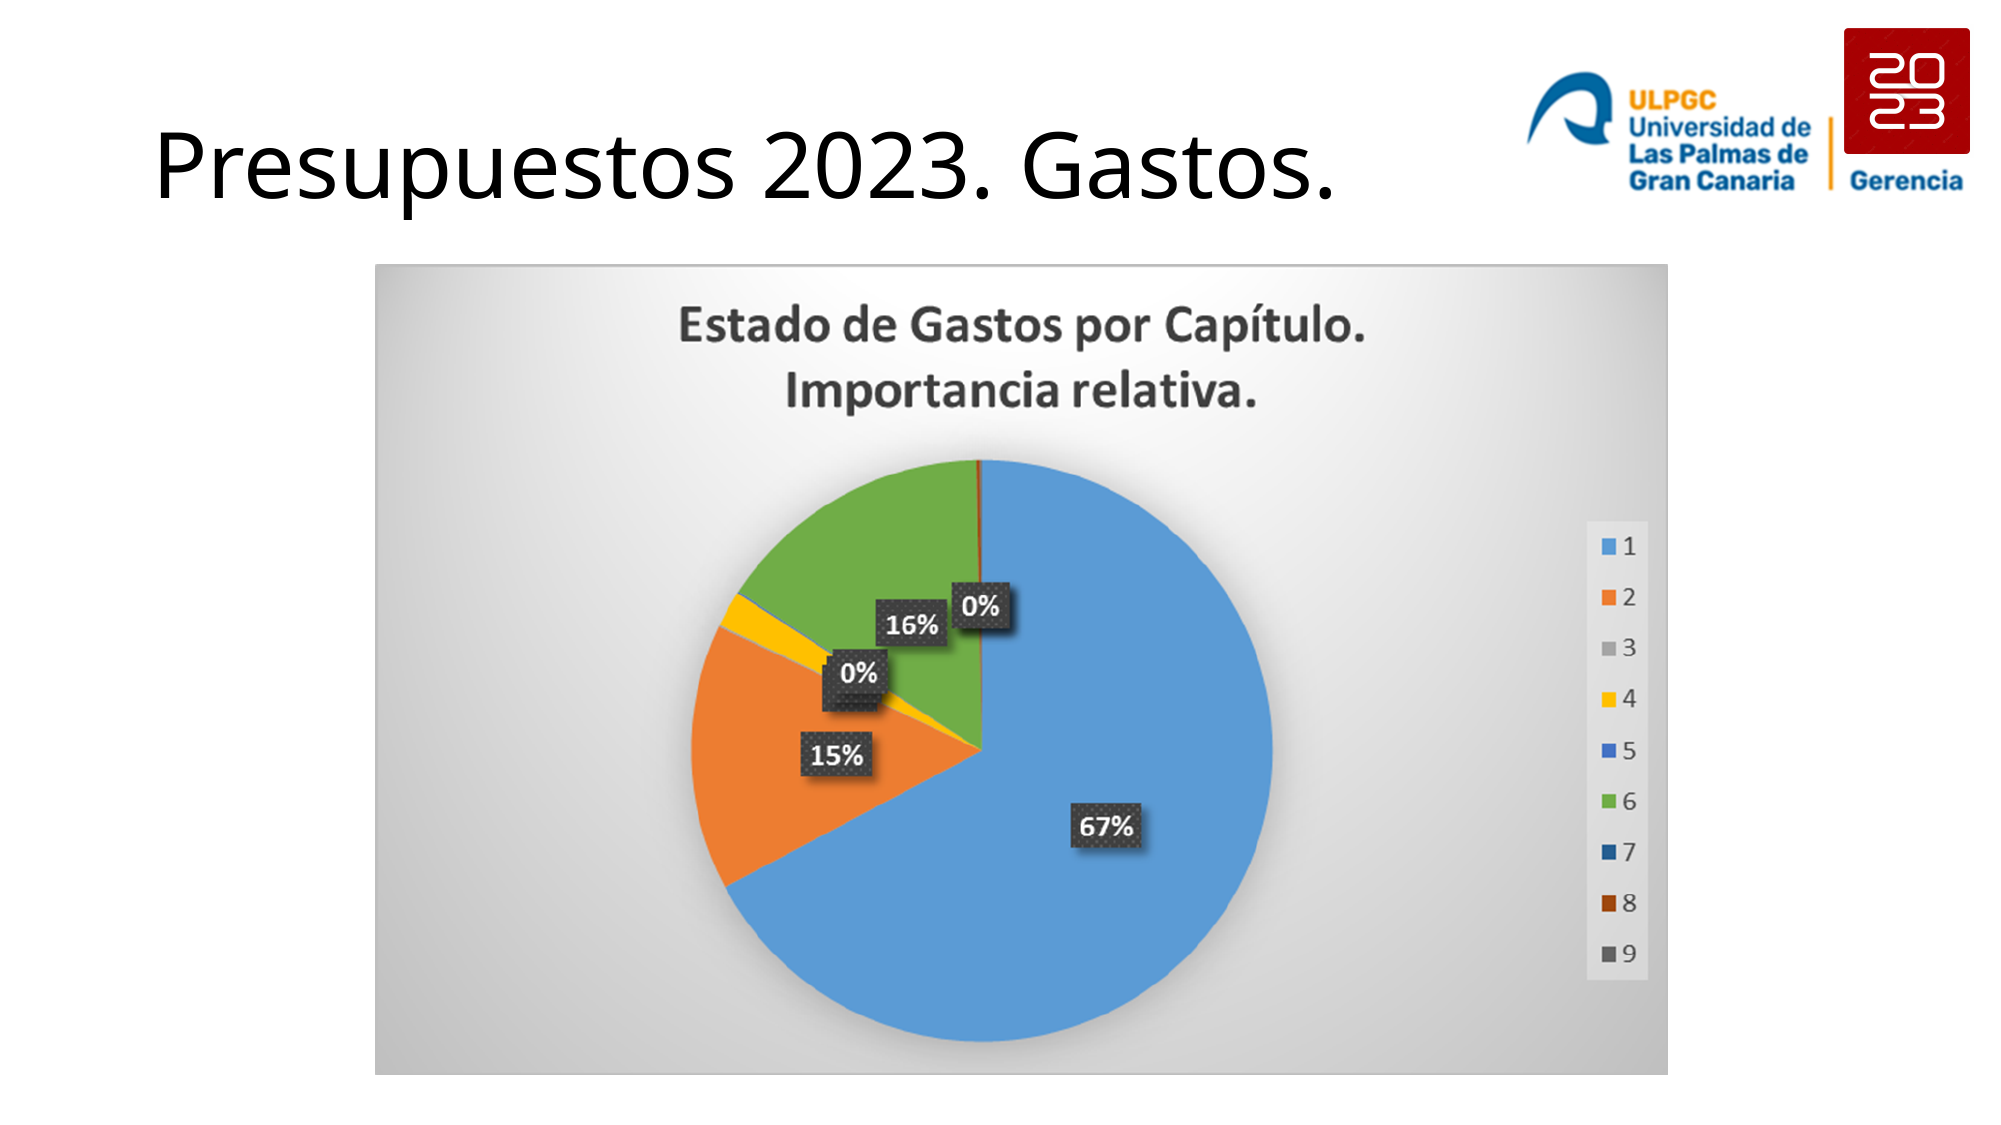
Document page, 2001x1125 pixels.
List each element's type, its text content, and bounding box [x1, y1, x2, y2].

picture [1493, 24, 2000, 232]
title Presupuestos 2023. Gastos. [137, 59, 1863, 278]
picture [375, 264, 1668, 1075]
